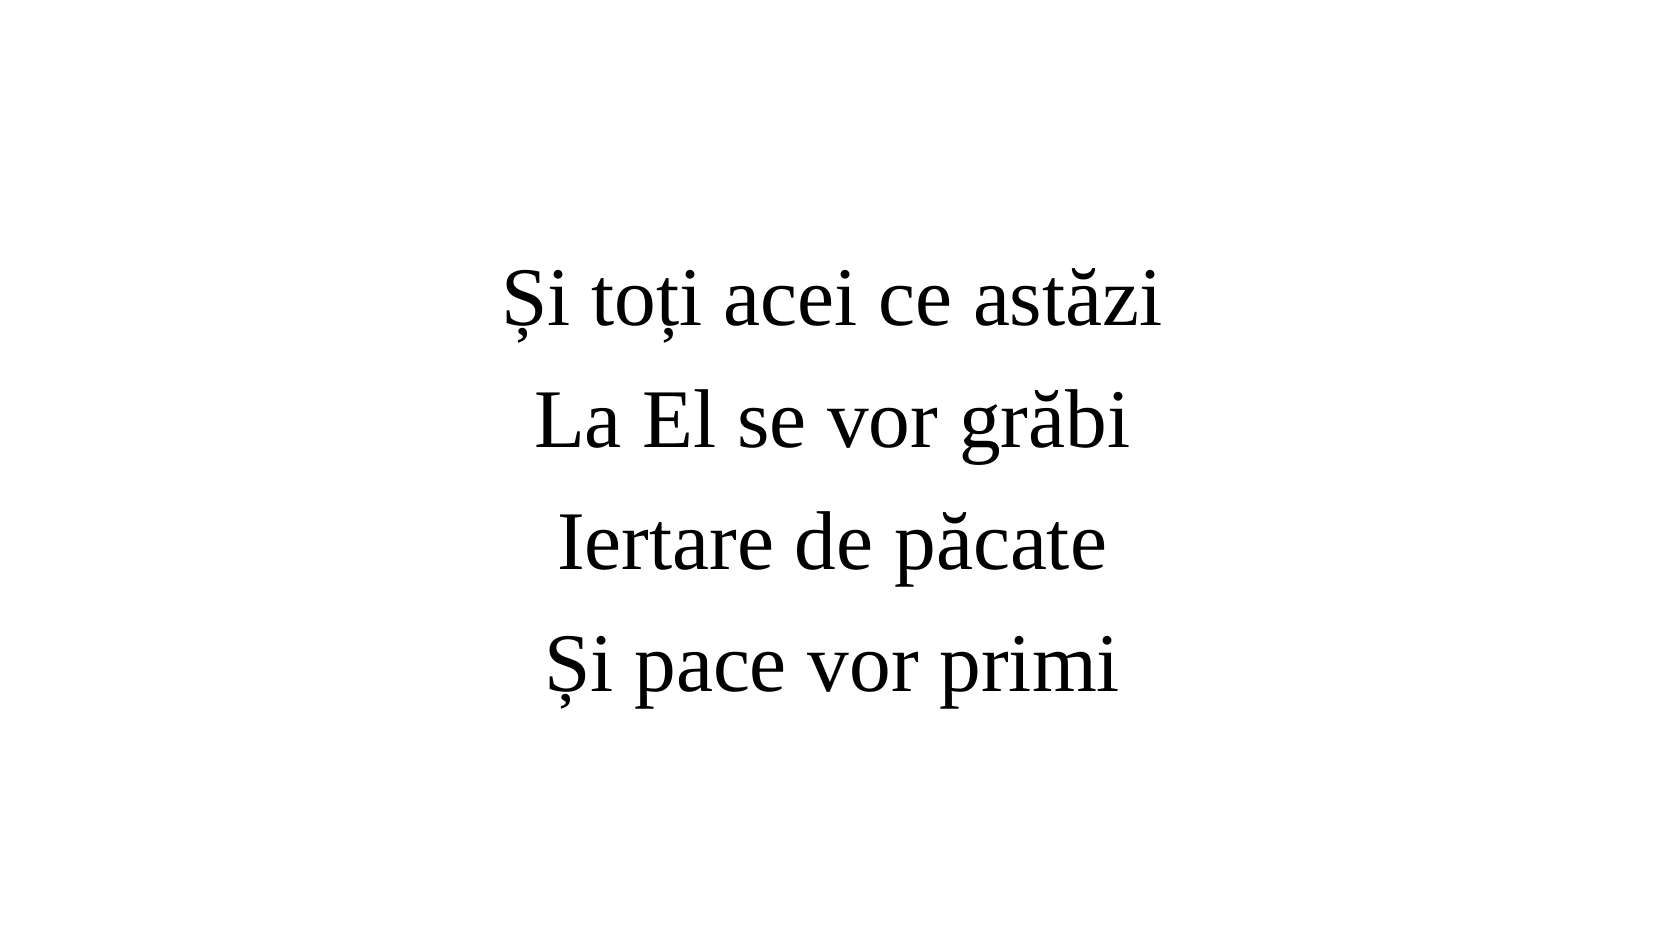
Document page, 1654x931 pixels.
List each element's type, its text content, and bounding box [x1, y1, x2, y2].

subtitle Și toți acei ce astăzi La El se vor grăbi Iertare de păcate Și pace vor primi [94, 242, 1571, 709]
